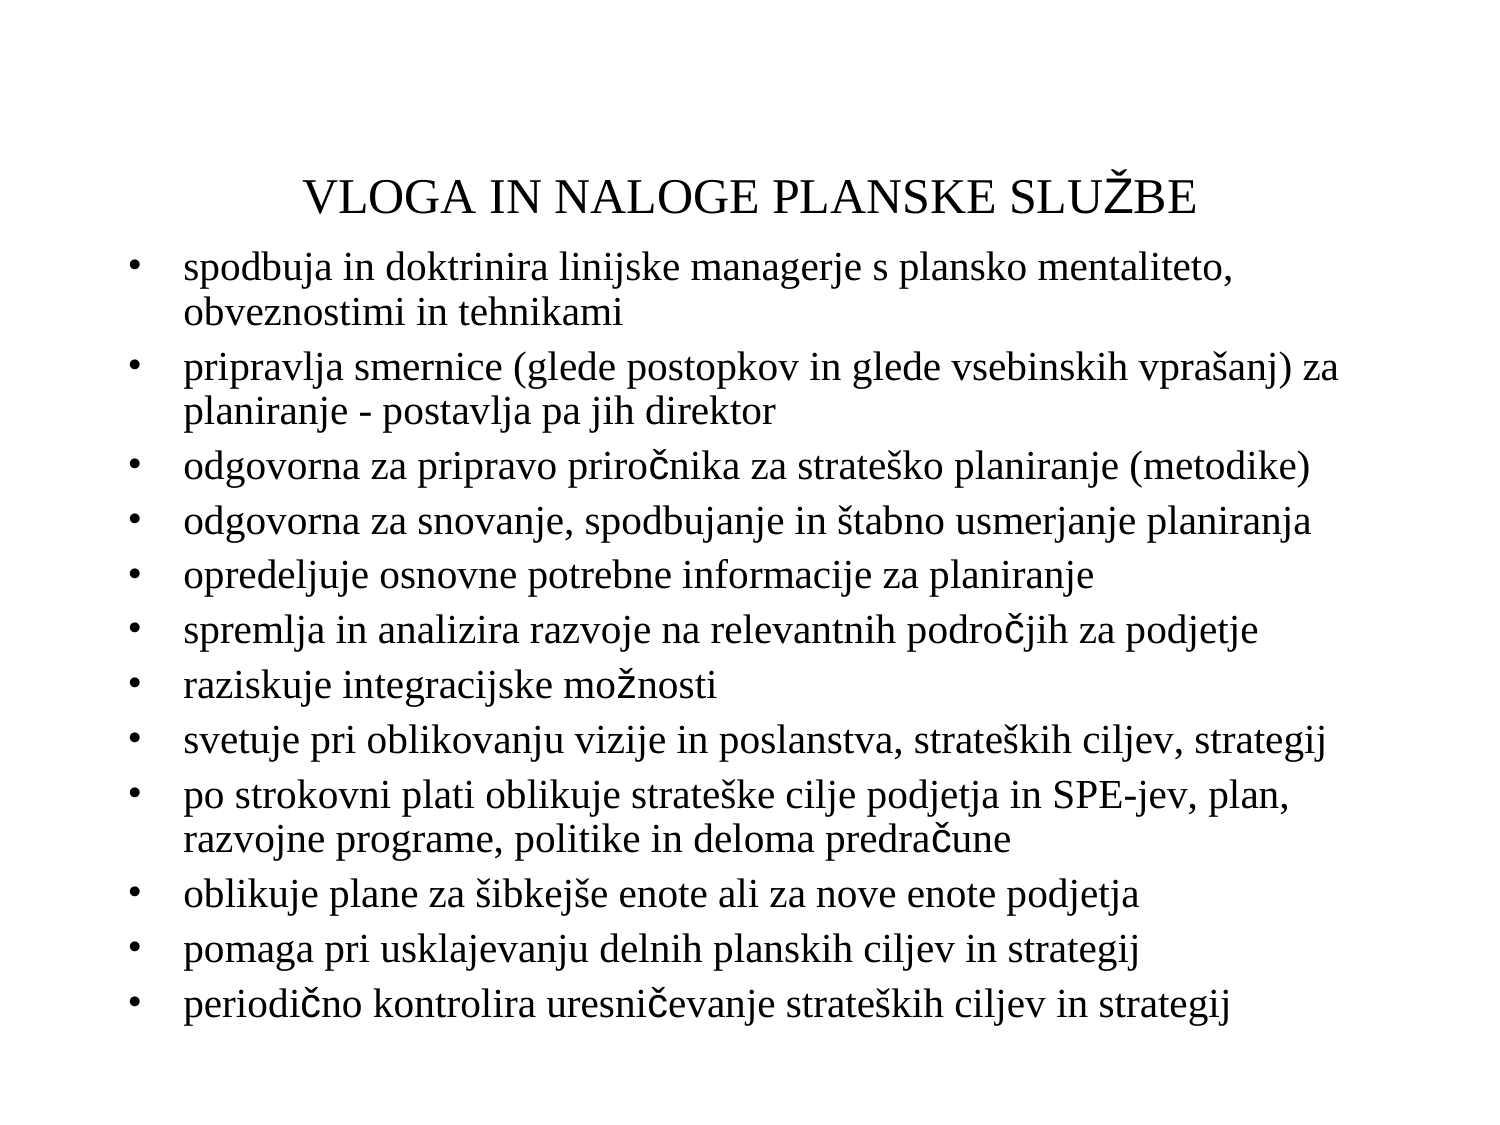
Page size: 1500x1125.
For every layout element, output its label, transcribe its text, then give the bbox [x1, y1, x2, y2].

list spodbuja in doktrinira linijske managerje s plansko mentaliteto, obveznostimi in tehnikami pripravlja smernice (glede postopkov in glede vsebinskih vprašanj) za planiranje - postavlja pa jih direktor odgovorna za pripravo priročnika za strateško planiranje (metodike) odgovorna za snovanje, spodbujanje in štabno usmerjanje planiranja opredeljuje osnovne potrebne informacije za planiranje spremlja in analizira razvoje na relevantnih področjih za podjetje raziskuje integracijske možnosti svetuje pri oblikovanju vizije in poslanstva, strateških ciljev, strategij po strokovni plati oblikuje strateške cilje podjetja in SPE-jev, plan, razvojne programe, politike in deloma predračune oblikuje plane za šibkejše enote ali za nove enote podjetja pomaga pri usklajevanju delnih planskih ciljev in strategij periodično kontrolira uresničevanje strateških ciljev in strategij [112, 237, 1388, 1042]
title VLOGA IN NALOGE PLANSKE SLUŽBE [112, 99, 1388, 237]
